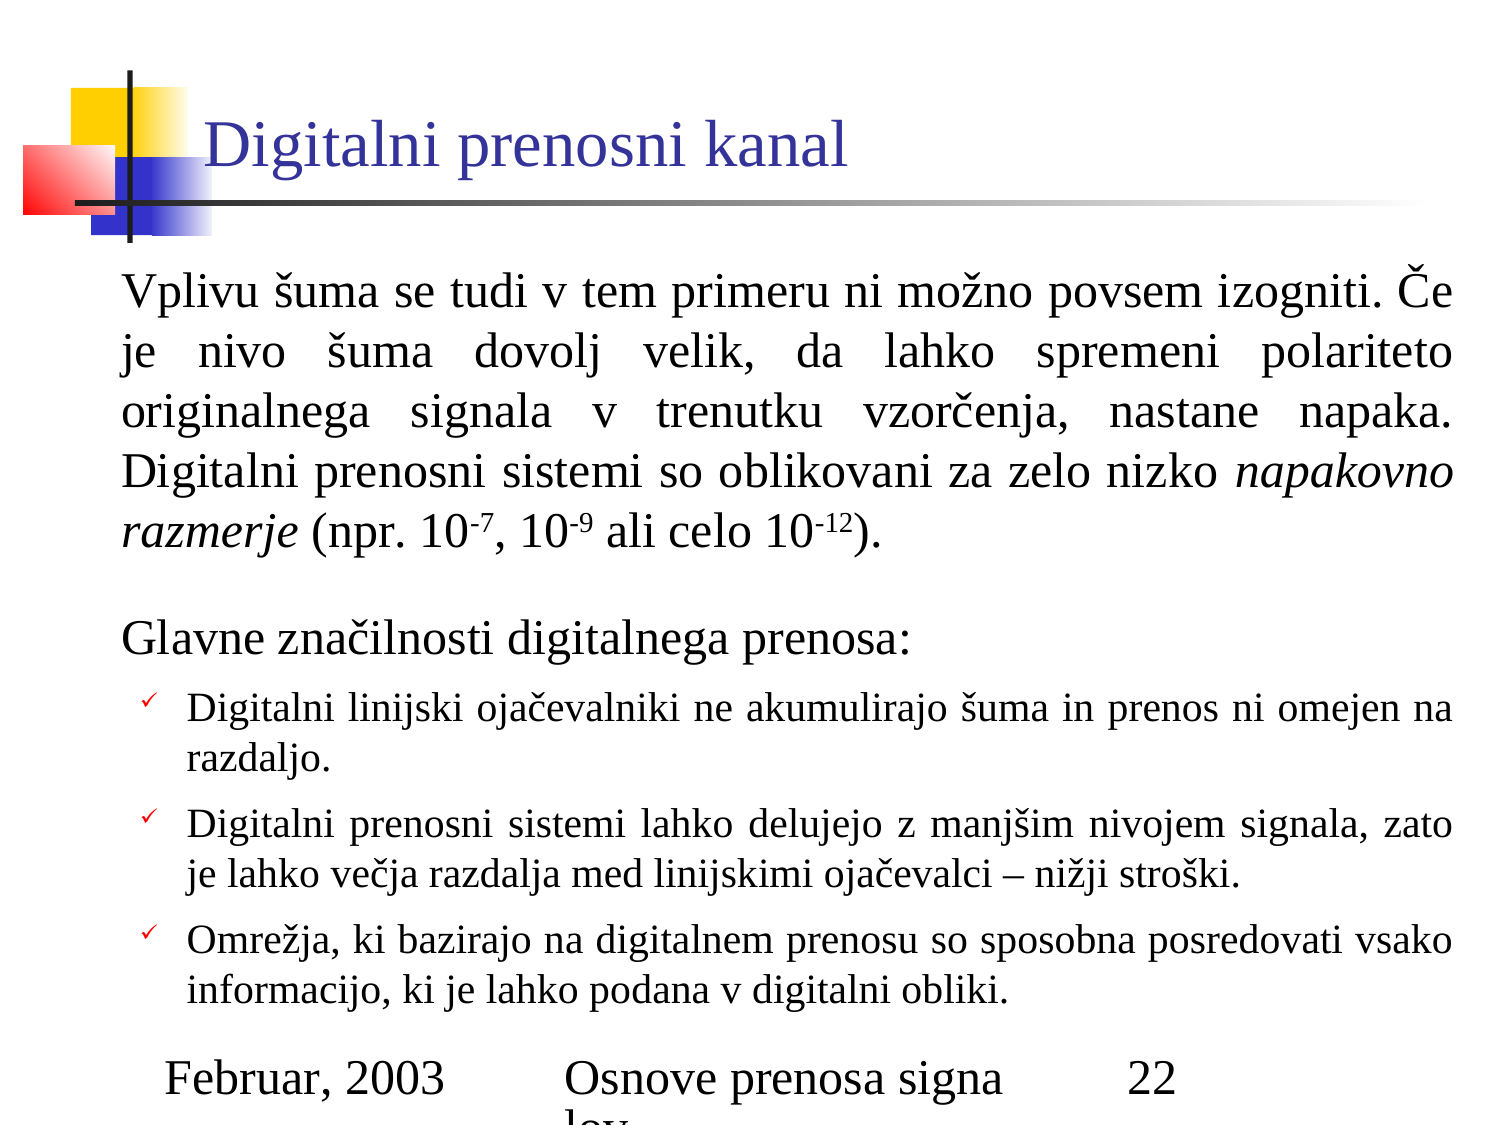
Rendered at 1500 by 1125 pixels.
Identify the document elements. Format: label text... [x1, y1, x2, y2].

title Digitalni prenosni kanal [188, 92, 1468, 188]
list Vplivu šuma se tudi v tem primeru ni možno povsem izogniti. Če je nivo šuma dovolj velik, da lahko spremeni polariteto originalnega signala v trenutku vzorčenja, nastane napaka. Digitalni prenosni sistemi so oblikovani za zelo nizko napakovno razmerje (npr. 10-7, 10-9 ali celo 10-12). Glavne značilnosti digitalnega prenosa: Digitalni linijski ojačevalniki ne akumulirajo šuma in prenos ni omejen na razdaljo. Digitalni prenosni sistemi lahko delujejo z manjšim nivojem signala, zato je lahko večja razdalja med linijskimi ojačevalci – nižji stroški. Omrežja, ki bazirajo na digitalnem prenosu so sposobna posredovati vsako informacijo, ki je lahko podana v digitalni obliki. [50, 249, 1469, 1051]
